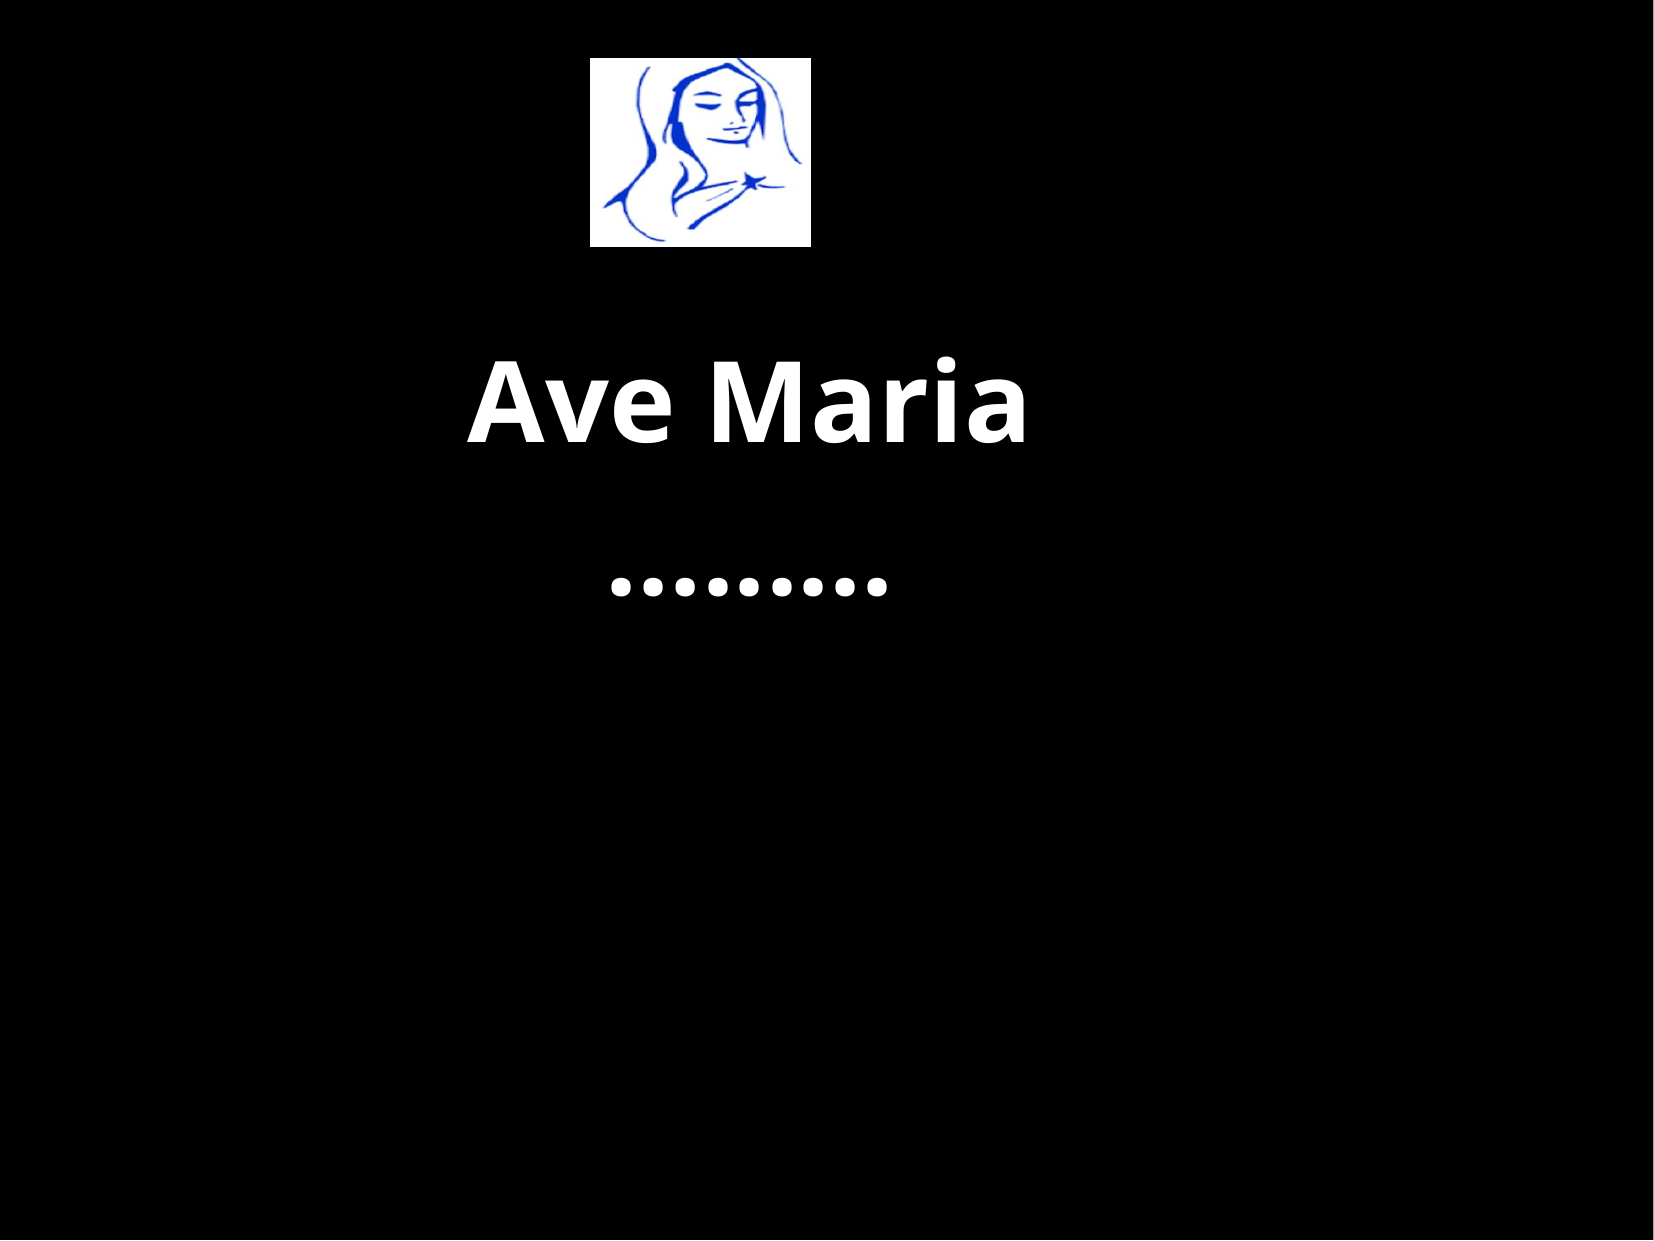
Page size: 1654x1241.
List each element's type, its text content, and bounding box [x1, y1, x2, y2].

picture [590, 58, 811, 247]
subtitle Ave Maria …...... [21, 0, 1479, 1121]
